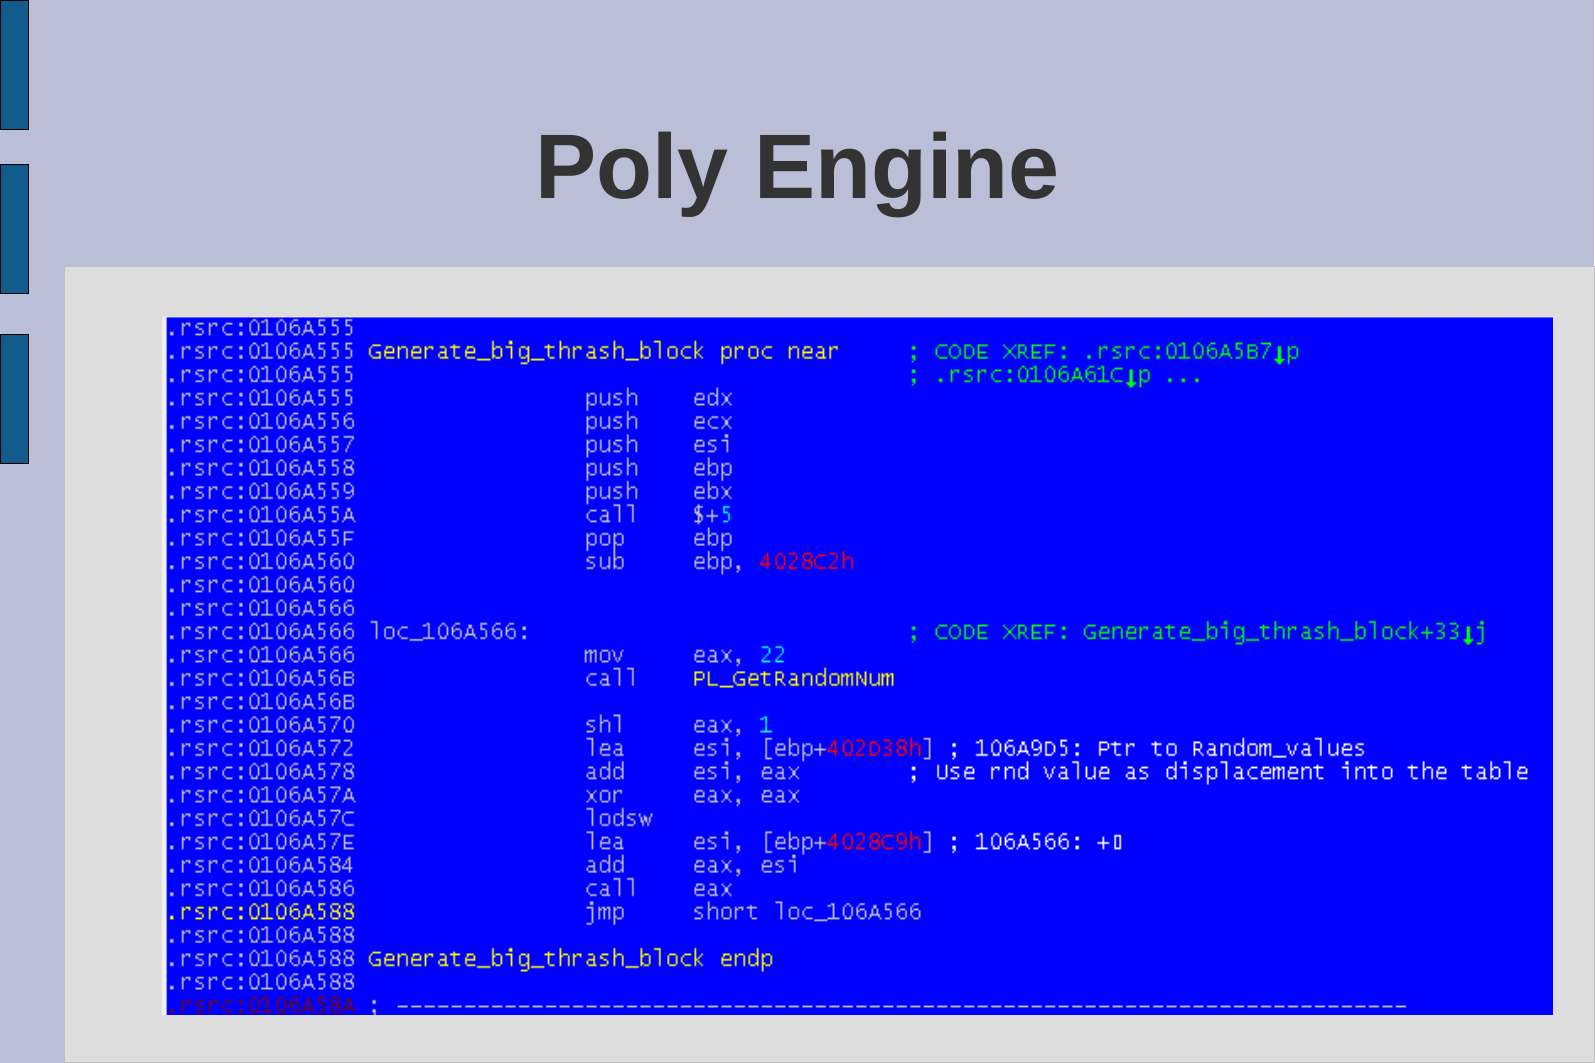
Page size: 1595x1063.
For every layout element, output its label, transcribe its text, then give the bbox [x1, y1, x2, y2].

picture [162, 316, 1553, 1016]
title Poly Engine [117, 78, 1479, 256]
